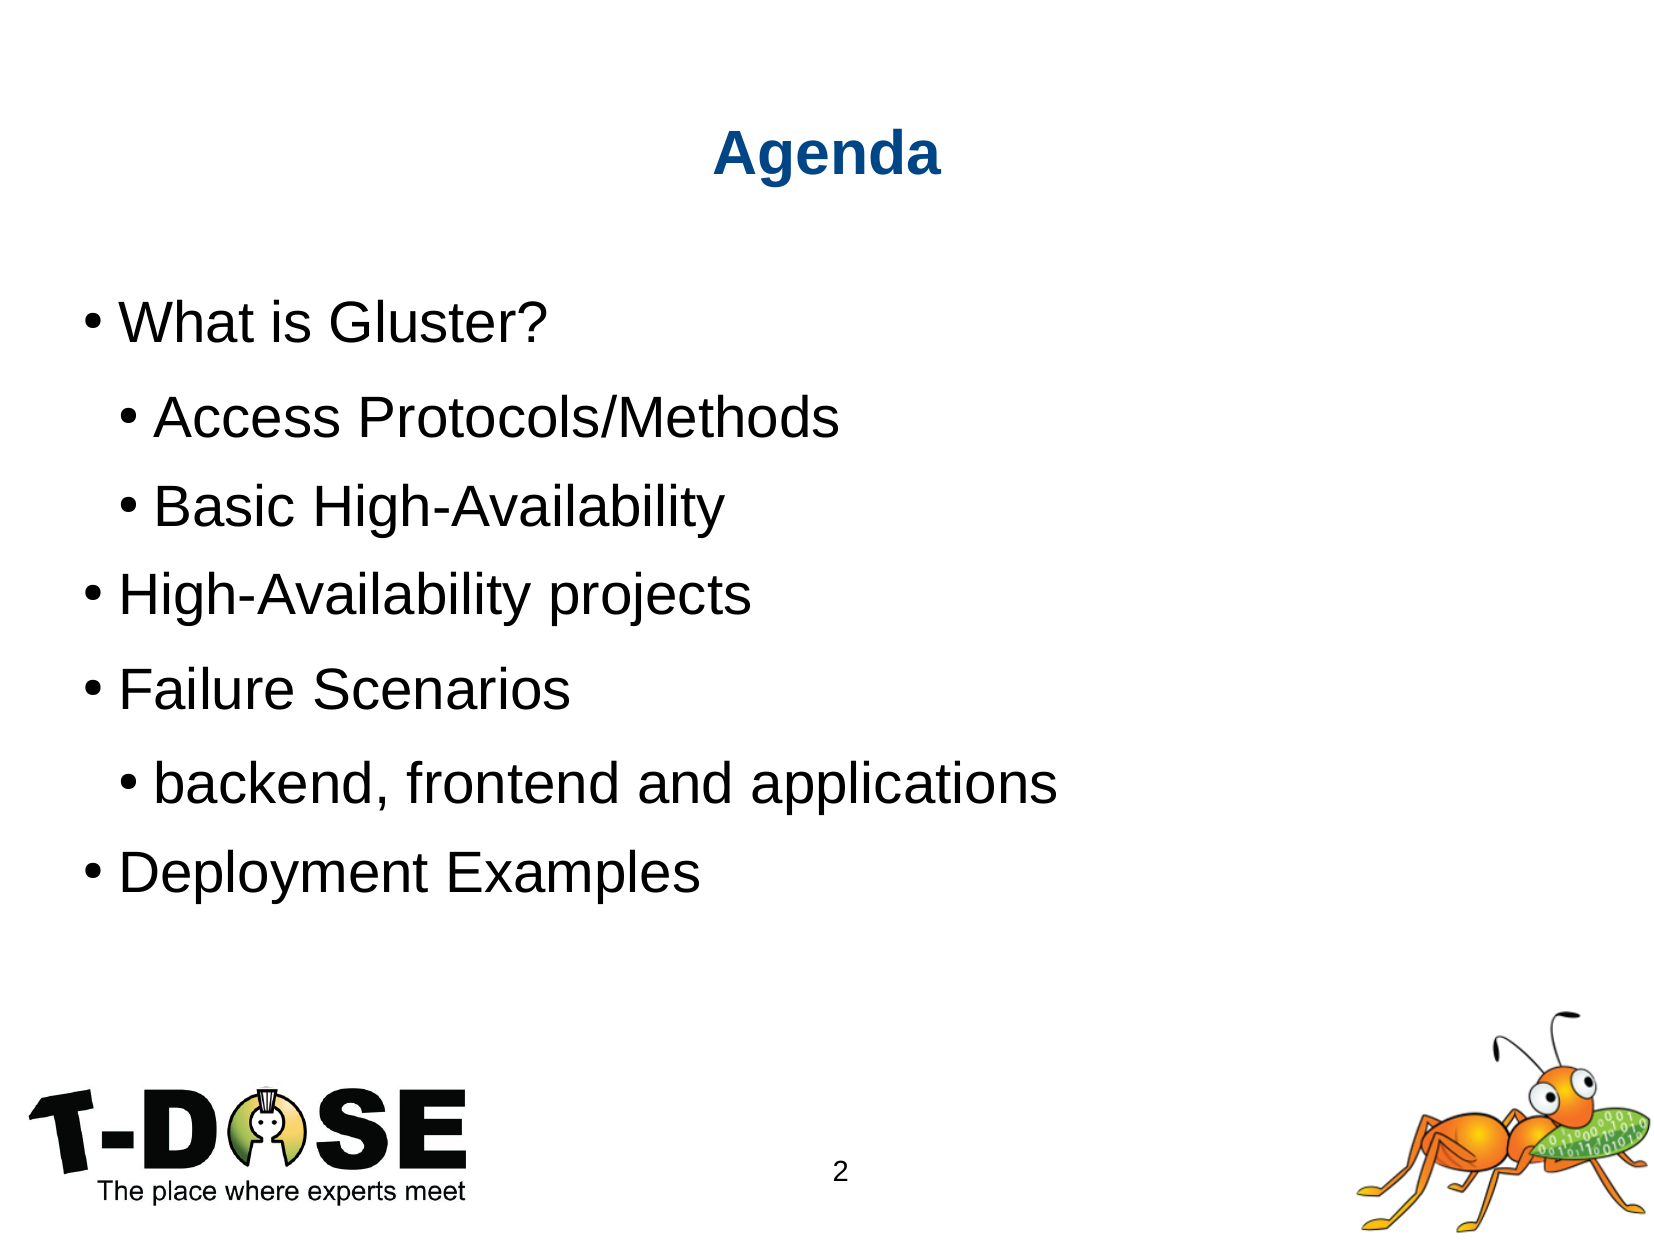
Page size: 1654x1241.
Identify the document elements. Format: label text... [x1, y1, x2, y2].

list What is Gluster? Access Protocols/Methods Basic High-Availability High-Availability projects Failure Scenarios backend, frontend and applications Deployment Examples [82, 290, 1571, 1010]
picture [23, 1066, 481, 1214]
title Agenda [82, 49, 1571, 257]
picture [1353, 1009, 1654, 1235]
